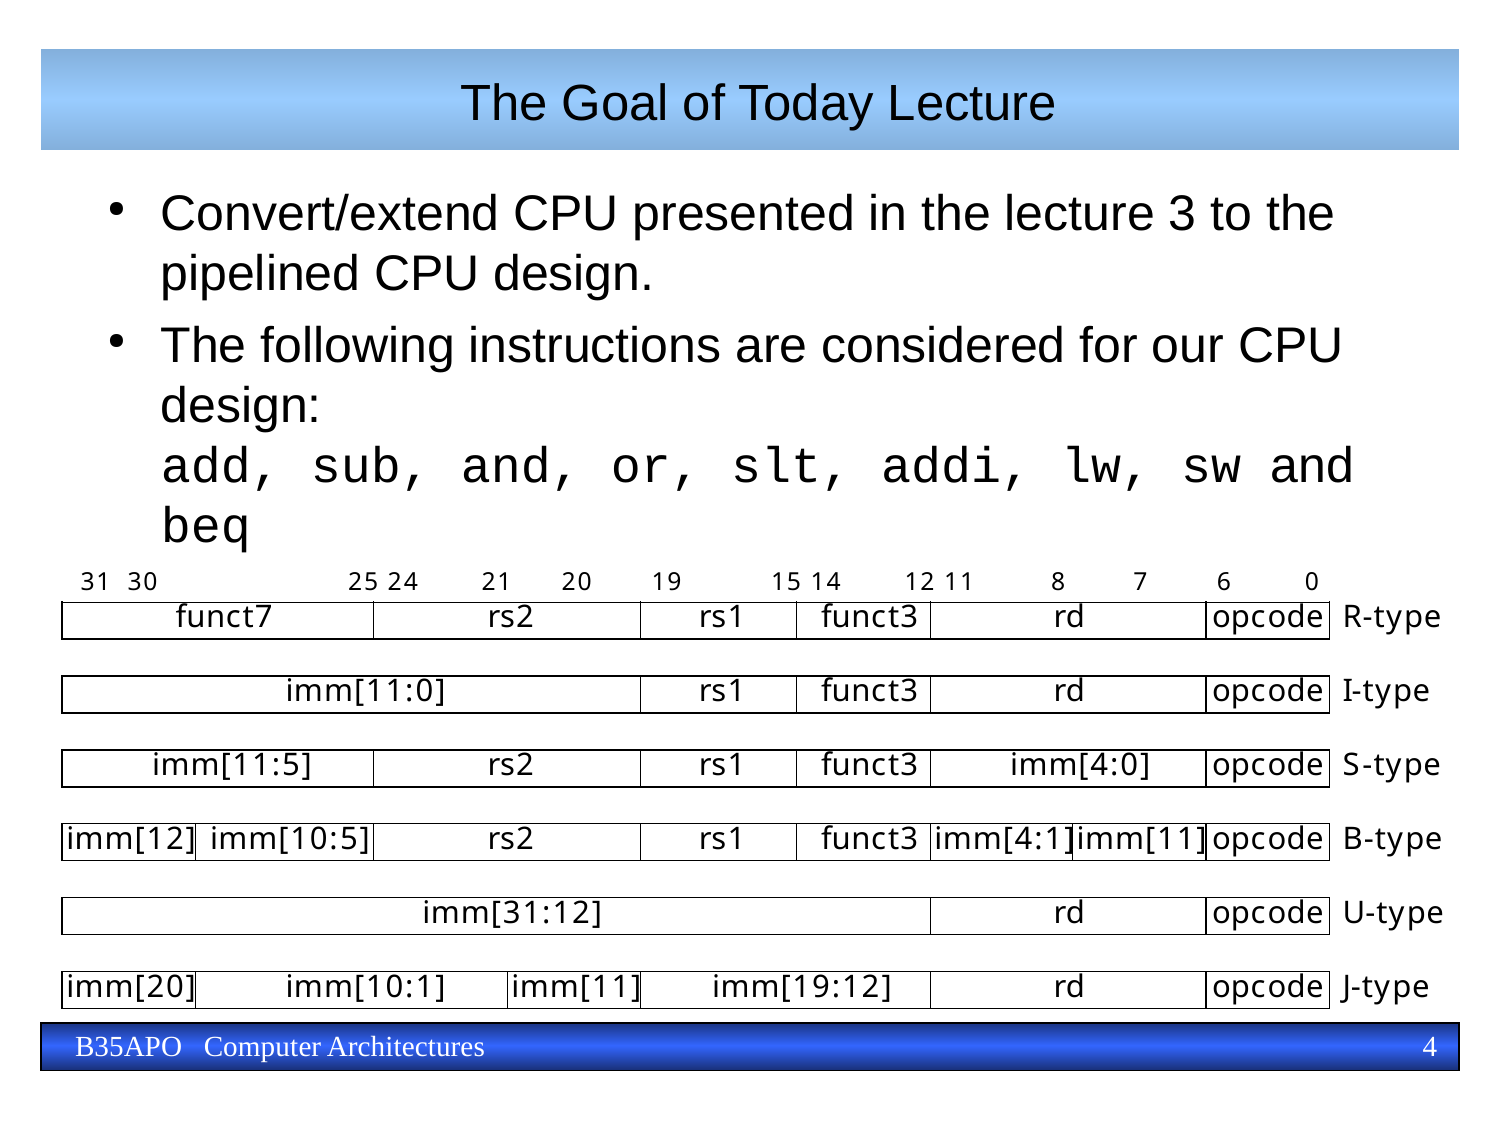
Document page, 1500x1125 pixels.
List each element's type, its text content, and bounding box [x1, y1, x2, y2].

list Convert/extend CPU presented in the lecture 3 to the pipelined CPU design. The following instructions are considered for our CPU design: add, sub, and, or, slt, addi, lw, sw and beq [75, 172, 1426, 991]
chart [23, 545, 1451, 1017]
title The Goal of Today Lecture [41, 49, 1459, 150]
